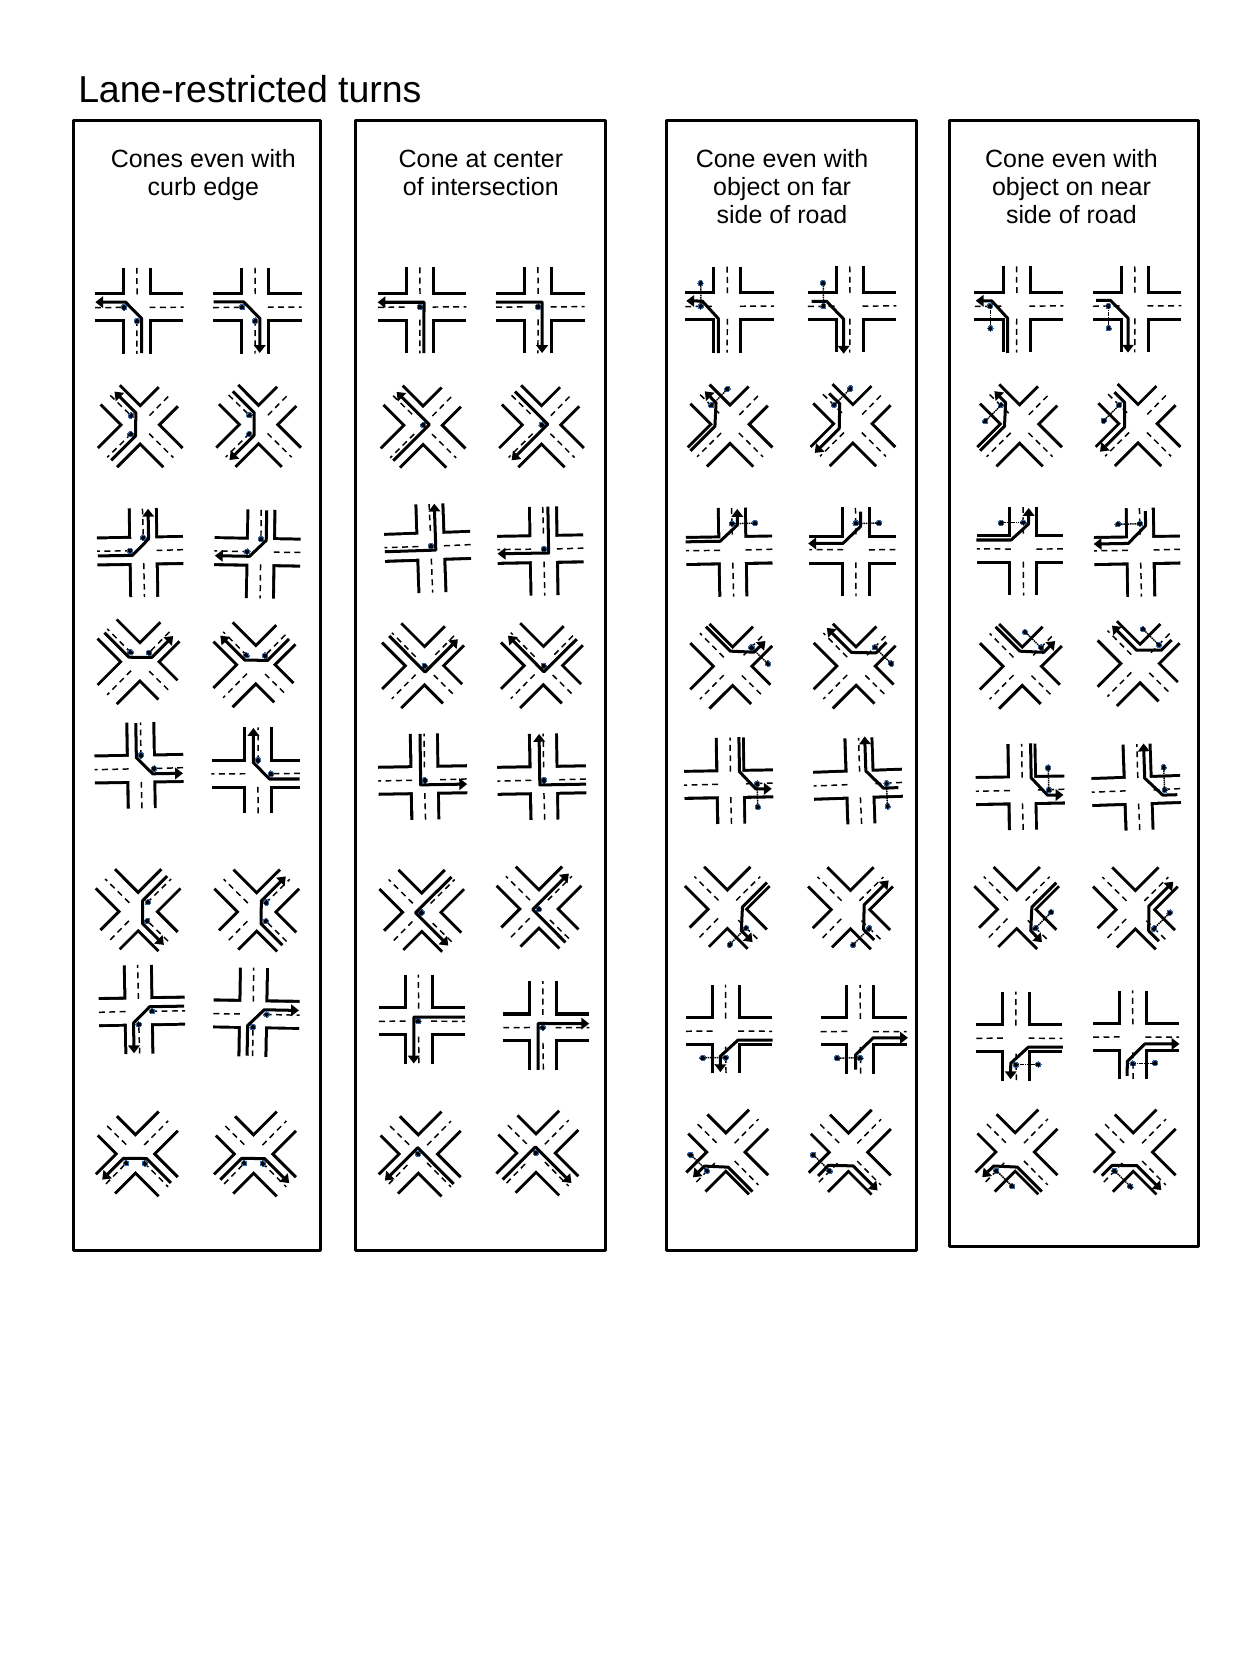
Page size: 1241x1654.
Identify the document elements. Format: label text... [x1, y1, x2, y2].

text_box [128, 412, 134, 419]
text_box [127, 649, 134, 655]
text_box [826, 1168, 833, 1174]
text_box Lane-restricted turns [63, 61, 1119, 119]
text_box [847, 385, 853, 392]
text_box [419, 909, 425, 916]
text_box [1127, 1183, 1134, 1190]
text_box Cone even with object on far side of road [673, 137, 892, 236]
text_box [698, 303, 704, 310]
text_box [243, 652, 250, 658]
text_box Cones even with curb edge [94, 137, 313, 208]
text_box [883, 780, 890, 786]
text_box [888, 660, 894, 667]
text_box [1111, 1168, 1118, 1174]
text_box [268, 770, 274, 777]
text_box [136, 1021, 142, 1028]
text_box [140, 534, 147, 541]
text_box [724, 386, 731, 392]
text_box [127, 431, 134, 437]
text_box [1166, 909, 1173, 916]
text_box [754, 780, 760, 787]
text_box [687, 1152, 694, 1158]
text_box [729, 520, 735, 527]
text_box [1114, 521, 1121, 527]
text_box [1151, 925, 1157, 932]
text_box [765, 660, 771, 667]
text_box [987, 325, 994, 332]
text_box [697, 280, 704, 286]
text_box [255, 757, 261, 764]
text_box [748, 644, 755, 650]
text_box [263, 899, 269, 906]
text_box [727, 941, 733, 948]
text_box [1020, 519, 1027, 526]
text_box [699, 1055, 706, 1061]
text_box [1045, 764, 1051, 771]
text_box [866, 925, 872, 932]
text_box [138, 752, 144, 759]
text_box [263, 1012, 270, 1018]
text_box [1137, 520, 1143, 527]
text_box [151, 765, 157, 772]
text_box [885, 803, 891, 810]
text_box [1129, 1060, 1136, 1067]
text_box Cone even with object on near side of road [962, 137, 1181, 236]
text_box [538, 421, 544, 428]
text_box [252, 317, 258, 324]
text_box Cone at center of intersection [372, 137, 591, 208]
text_box [244, 548, 251, 554]
text_box [121, 304, 127, 311]
text_box [1035, 1061, 1042, 1068]
text_box [852, 520, 859, 526]
